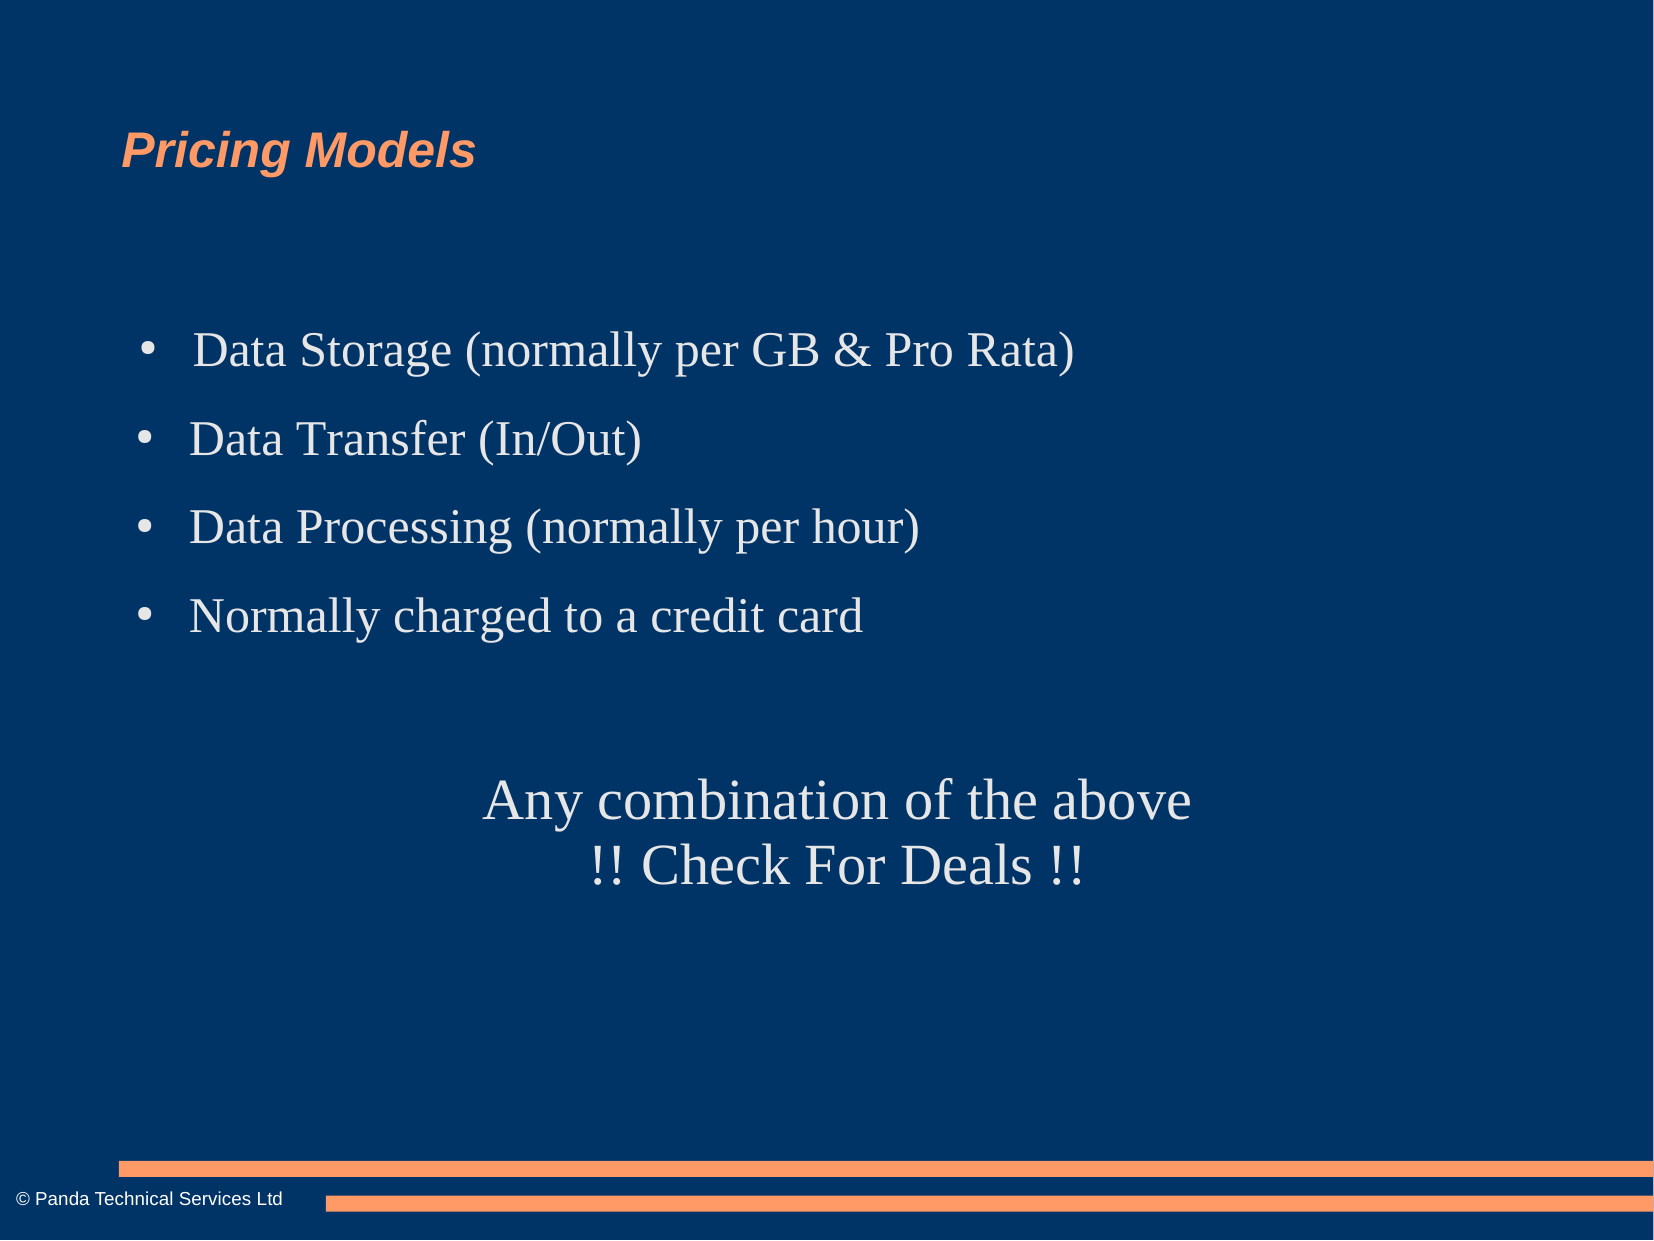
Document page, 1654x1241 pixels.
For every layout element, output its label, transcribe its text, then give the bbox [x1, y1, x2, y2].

title Pricing Models [121, 46, 1534, 254]
list Data Processing (normally per hour) [118, 499, 1558, 562]
list Data Storage (normally per GB & Pro Rata) [121, 322, 1561, 384]
list Any combination of the above !! Check For Deals !! [118, 767, 1558, 897]
list Normally charged to a credit card [118, 587, 1558, 650]
list Data Transfer (In/Out) [118, 410, 1558, 473]
text_box © Panda Technical Services Ltd [1, 1181, 297, 1218]
